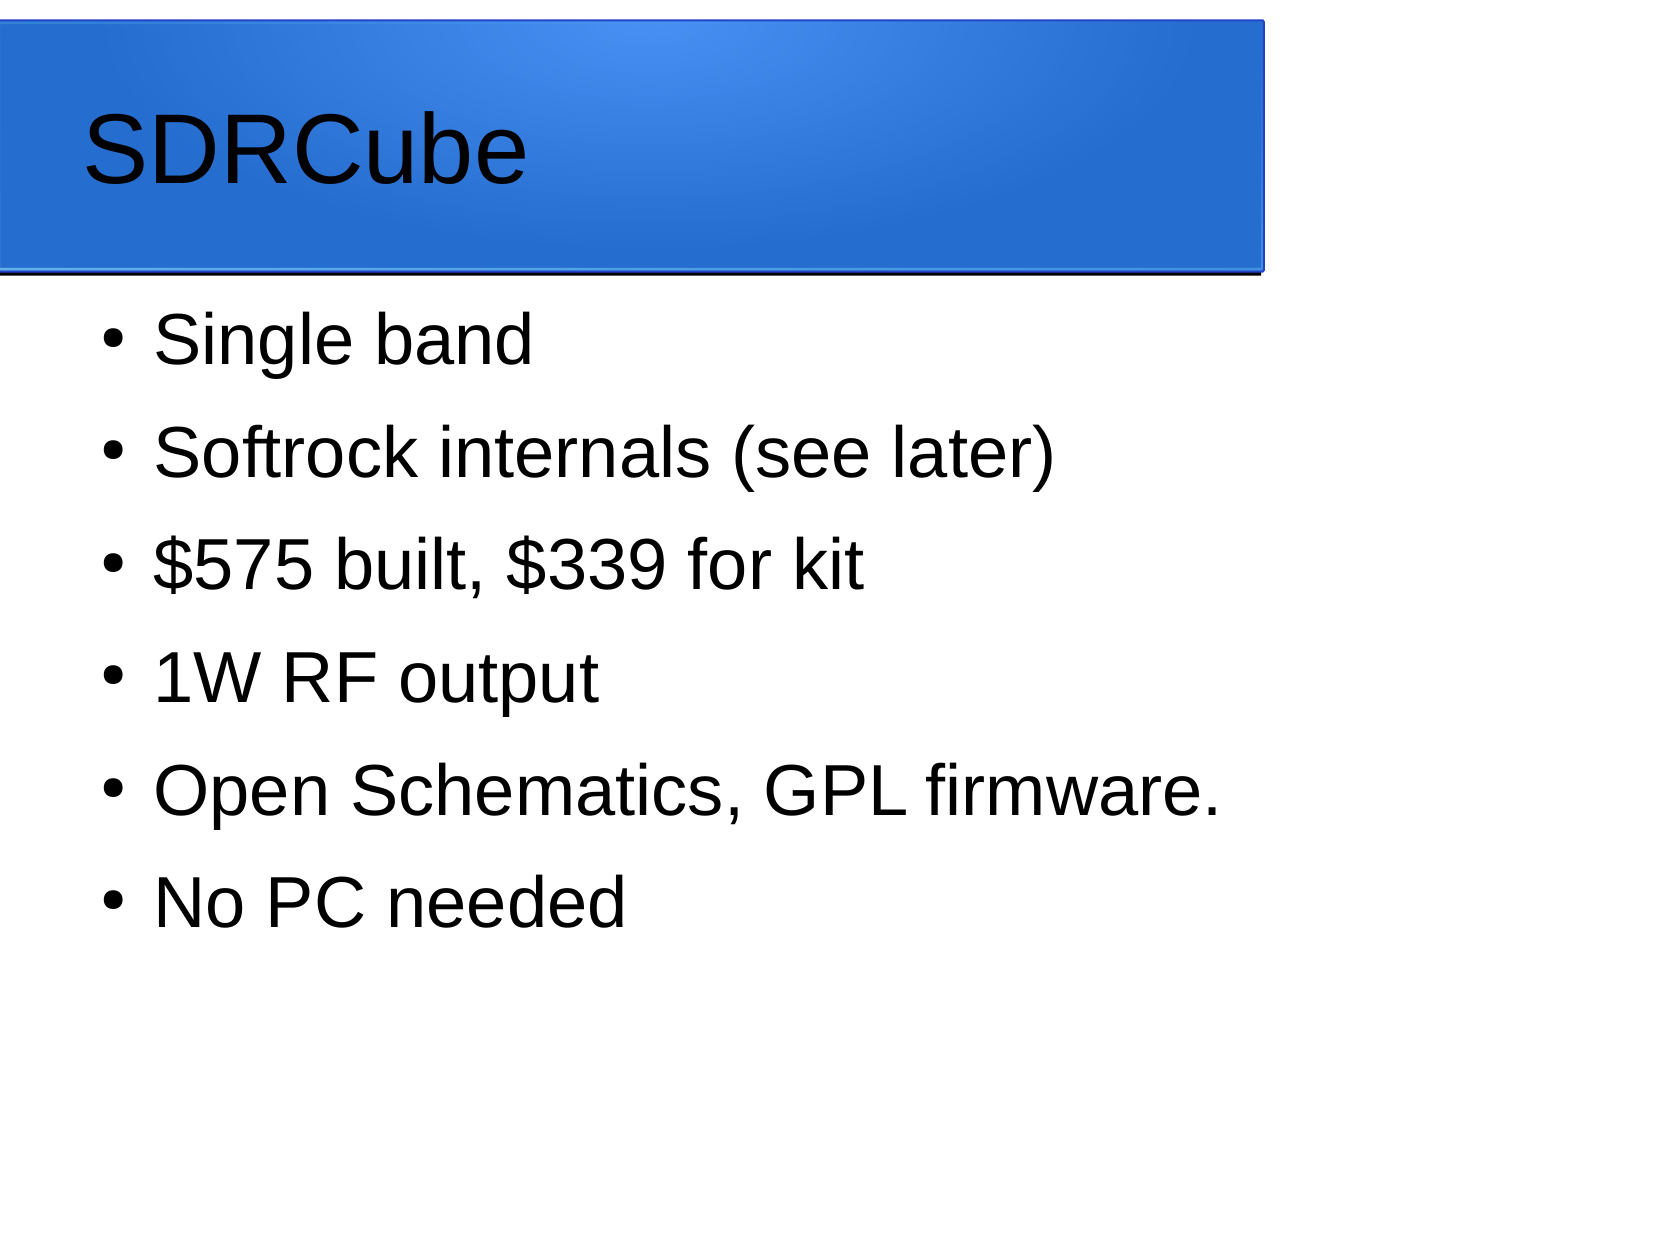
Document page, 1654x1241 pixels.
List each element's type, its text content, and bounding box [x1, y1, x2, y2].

title SDRCube [82, 47, 1235, 252]
list Single band Softrock internals (see later) $575 built, $339 for kit 1W RF output Open Schematics, GPL firmware. No PC needed [82, 299, 1571, 1019]
